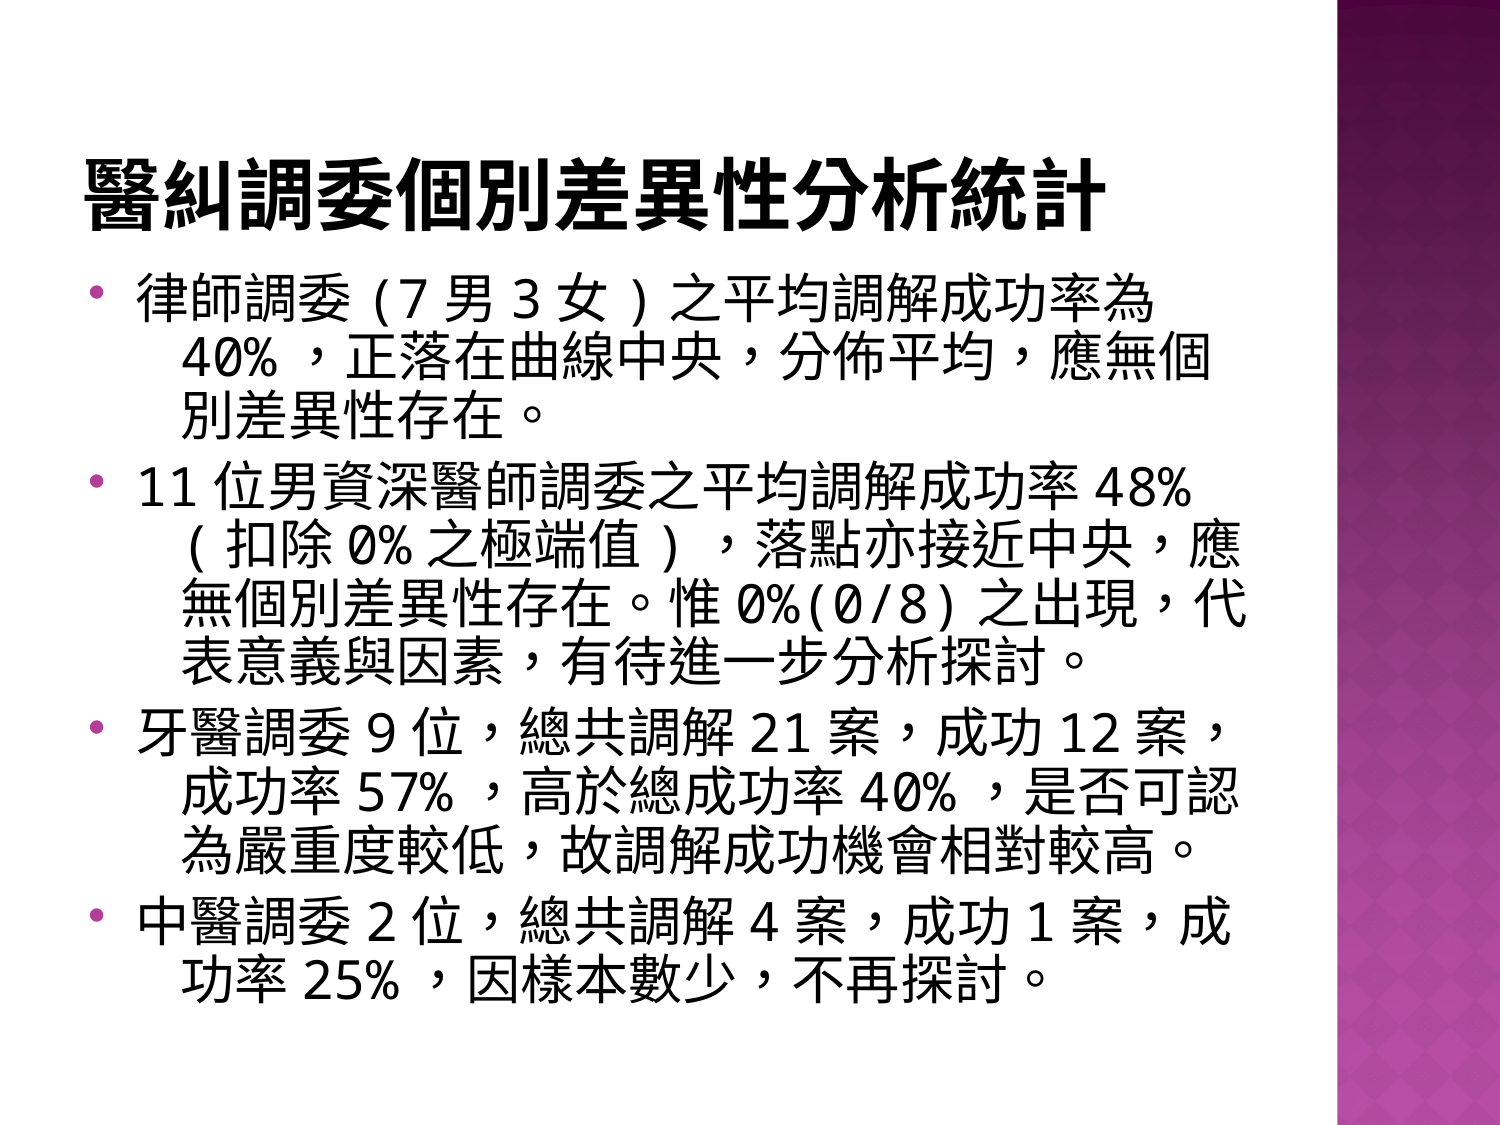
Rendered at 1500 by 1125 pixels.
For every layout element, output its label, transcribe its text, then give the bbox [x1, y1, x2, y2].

list 律師調委(7男3女)之平均調解成功率為40%，正落在曲線中央，分佈平均，應無個別差異性存在。 11位男資深醫師調委之平均調解成功率48%(扣除0%之極端值)，落點亦接近中央，應無個別差異性存在。惟0%(0/8)之出現，代表意義與因素，有待進一步分析探討。 牙醫調委9位，總共調解21案，成功12案，成功率57%，高於總成功率40%，是否可認為嚴重度較低，故調解成功機會相對較高。 中醫調委2位，總共調解4案，成功1案，成功率25%，因樣本數少，不再探討。 [75, 264, 1263, 1060]
title 醫糾調委個別差異性分析統計 [75, 52, 1263, 240]
